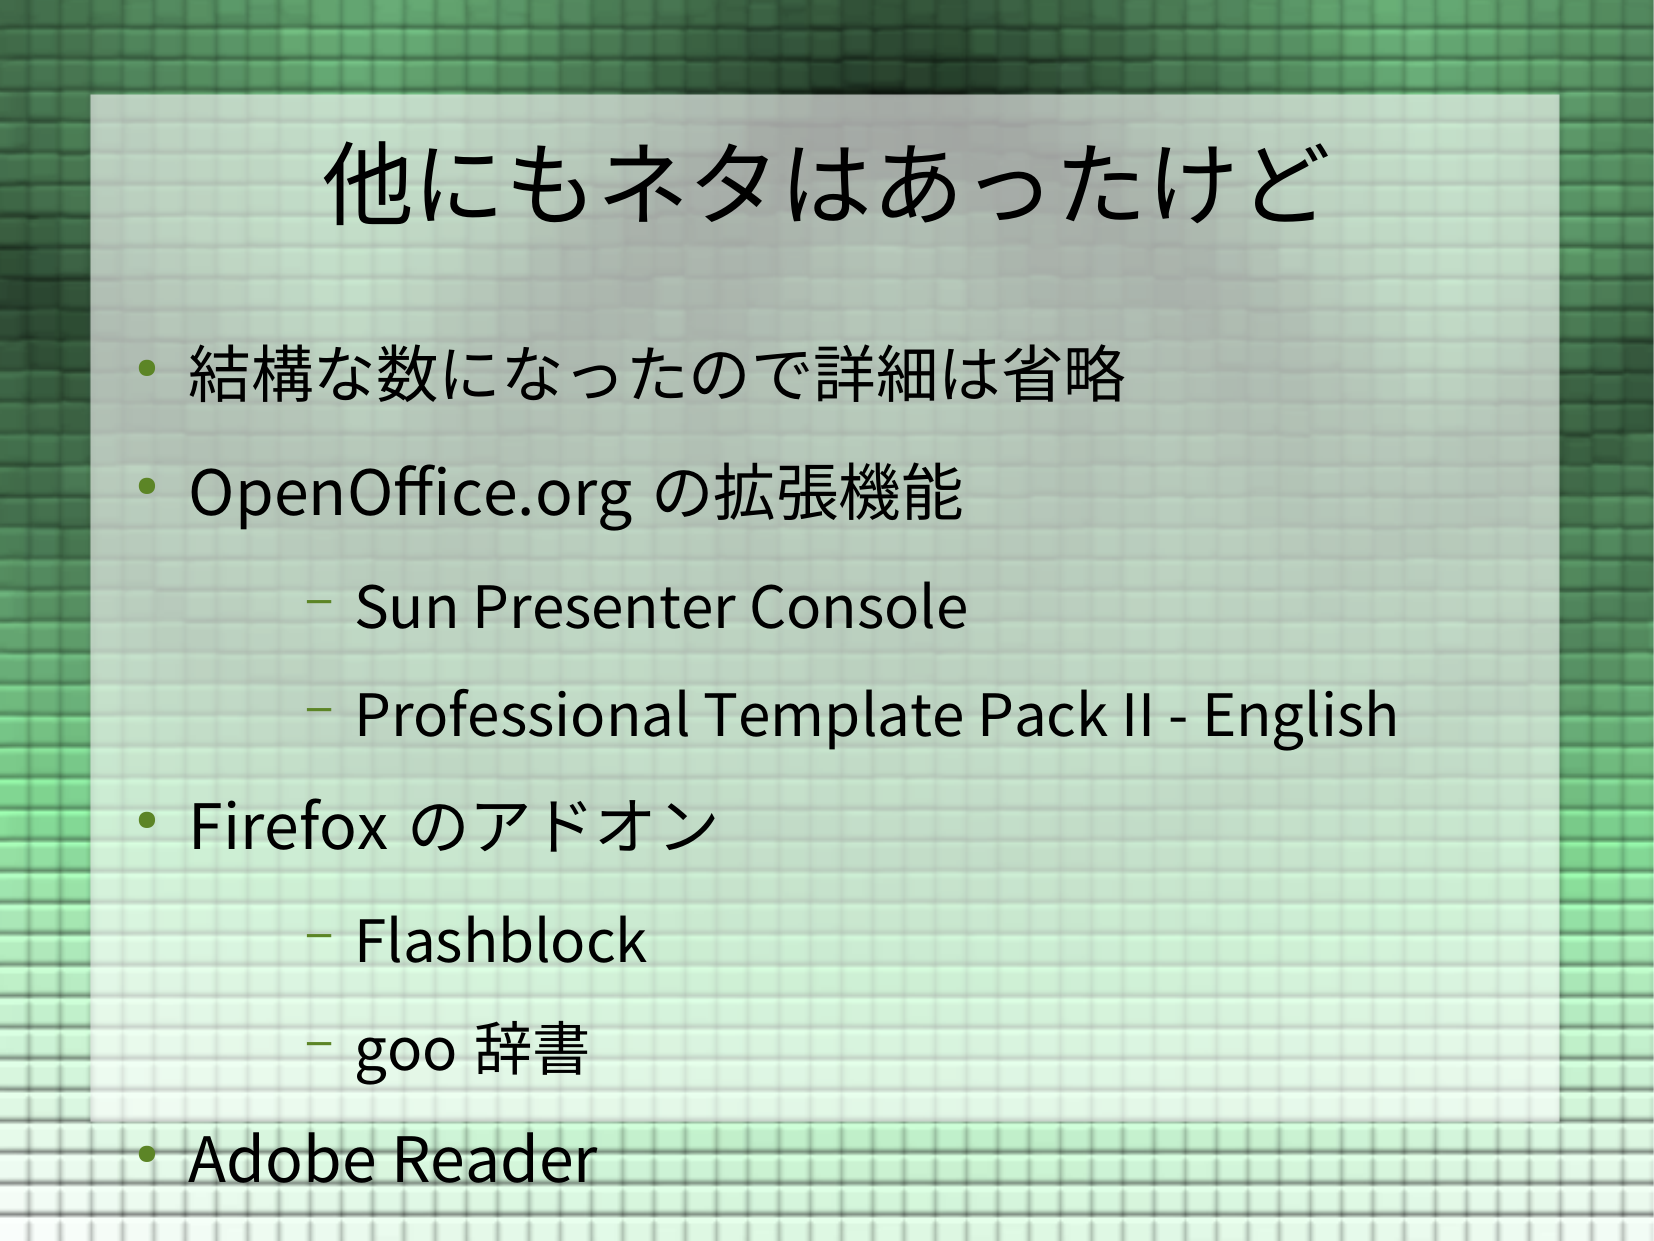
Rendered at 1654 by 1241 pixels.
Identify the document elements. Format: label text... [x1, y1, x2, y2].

list 結構な数になったので詳細は省略 OpenOffice.orgの拡張機能 Sun Presenter Console Professional Template Pack II - English Firefoxのアドオン Flashblock goo辞書 Adobe Reader [ツール]-[ツールバーのカスタマイズ] [118, 324, 1536, 1093]
picture [0, 0, 1654, 1241]
title 他にもネタはあったけど [88, 90, 1565, 266]
